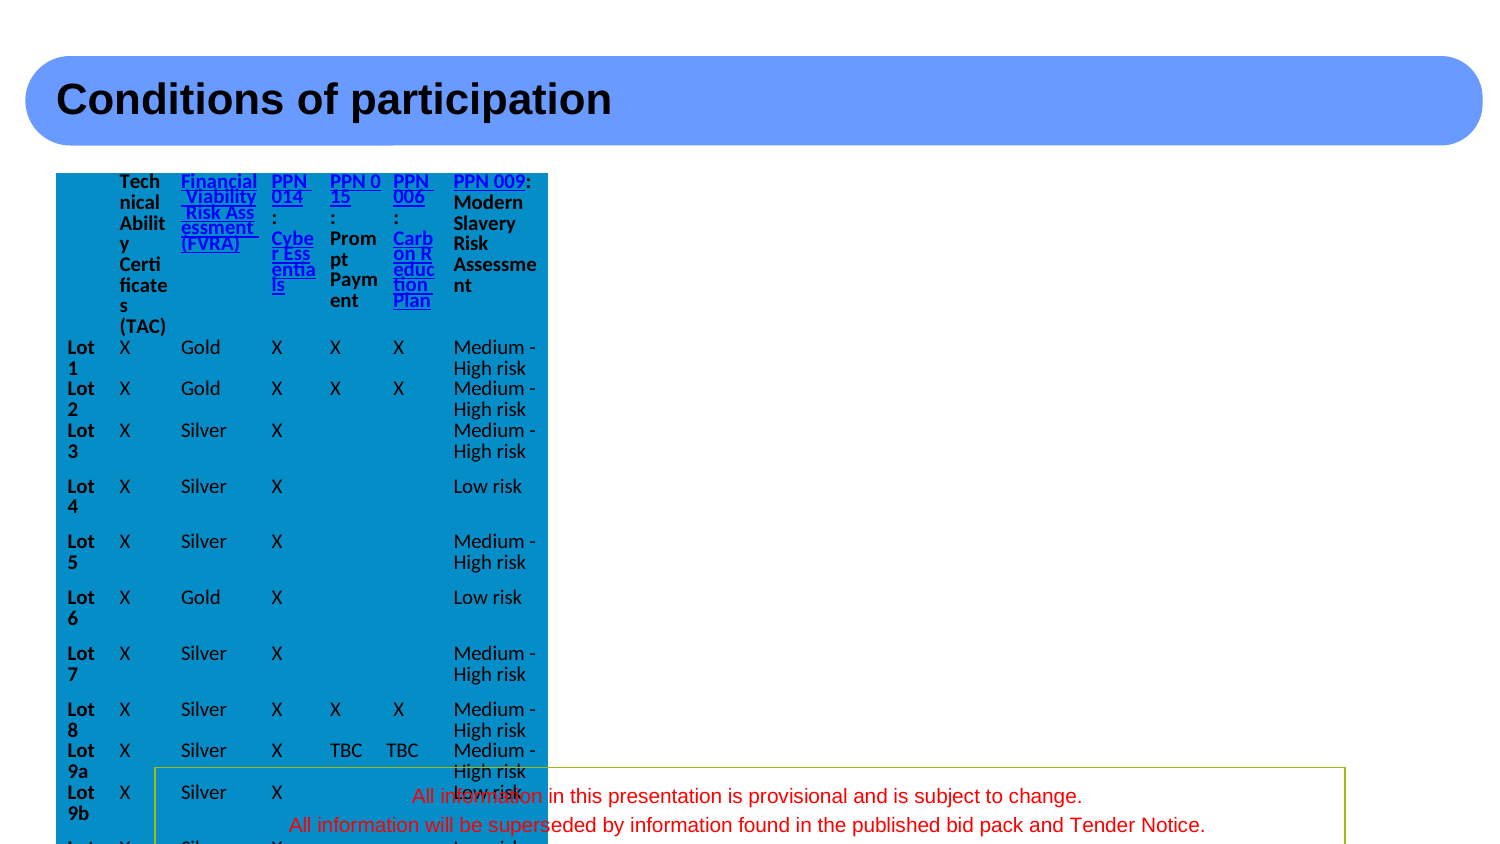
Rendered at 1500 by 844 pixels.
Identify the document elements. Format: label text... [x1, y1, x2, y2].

table_cell X [108, 589, 169, 645]
table_cell Medium - High risk [442, 422, 548, 478]
table_cell Lot 2 [56, 380, 108, 422]
table_cell X [382, 380, 442, 422]
table_cell X [108, 422, 169, 478]
table_cell Low risk [442, 478, 548, 534]
table_cell X [108, 701, 169, 743]
table_cell X [260, 339, 318, 380]
table_cell X [382, 701, 442, 743]
table_cell Lot 5 [56, 534, 108, 589]
table_cell Lot 6 [56, 589, 108, 645]
table_cell Medium - High risk [442, 645, 548, 701]
table_cell Silver [169, 534, 260, 589]
table_cell Medium - High risk [442, 339, 548, 380]
table_cell X [260, 422, 318, 478]
table_cell Lot 8 [56, 701, 108, 743]
table_cell [318, 422, 382, 478]
table_cell Lot 4 [56, 478, 108, 534]
table_cell X [318, 339, 382, 380]
table_header PPN 015: Prompt Payment [318, 173, 382, 339]
table_cell X [260, 743, 318, 767]
table_header Financial Viability Risk Assessment (FVRA) [169, 173, 260, 339]
table_cell Lot 9a [56, 743, 108, 784]
table_cell X [260, 478, 318, 534]
table_cell Low risk [442, 589, 548, 645]
table_cell TBC [382, 743, 442, 767]
table_cell X [260, 589, 318, 645]
table_cell X [108, 380, 169, 422]
table_header PPN 014: Cyber Essentials [260, 173, 318, 339]
table_cell X [108, 339, 169, 380]
table_cell X [108, 784, 154, 840]
table_cell Medium - High risk [442, 743, 548, 767]
table_header PPN 009: Modern Slavery Risk Assessment [442, 173, 548, 339]
table_cell Medium - High risk [442, 380, 548, 422]
table_cell TBC [318, 743, 382, 767]
table_cell Lot 3 [56, 422, 108, 478]
table_cell X [108, 478, 169, 534]
table_cell X [260, 534, 318, 589]
table_cell Lot 9b [56, 784, 108, 840]
table_cell X [260, 380, 318, 422]
table_cell [318, 589, 382, 645]
table_cell Lot 1 [56, 339, 108, 380]
table_cell Lot 7 [56, 645, 108, 701]
table_cell X [108, 645, 169, 701]
table_cell X [318, 701, 382, 743]
text_box All information in this presentation is provisional and is subject to change. All information will be superseded by information found in the published bid pack and Tender Notice. [155, 767, 1346, 844]
table_cell X [108, 743, 169, 784]
table_cell [382, 589, 442, 645]
table_cell [382, 645, 442, 701]
table_cell X [108, 840, 154, 844]
table_cell Medium - High risk [442, 534, 548, 589]
table_cell [382, 422, 442, 478]
table_cell Medium - High risk [442, 701, 548, 743]
title Conditions of participation [55, 70, 1235, 137]
table_cell Silver [169, 422, 260, 478]
table_cell [318, 645, 382, 701]
table_header [56, 173, 108, 339]
table_cell [382, 478, 442, 534]
table_cell Lot 9c [56, 840, 108, 844]
table_header Technical Ability Certificates (TAC) [108, 173, 169, 339]
table_cell [382, 534, 442, 589]
table_cell X [318, 380, 382, 422]
table_cell [318, 478, 382, 534]
table_cell X [108, 534, 169, 589]
table_cell Gold [169, 339, 260, 380]
table_cell Silver [169, 645, 260, 701]
table_cell X [260, 701, 318, 743]
table_cell [318, 534, 382, 589]
table_cell Silver [169, 478, 260, 534]
table_cell Gold [169, 589, 260, 645]
table_cell Silver [169, 743, 260, 767]
table_cell X [382, 339, 442, 380]
table_cell Gold [169, 380, 260, 422]
table_cell X [260, 645, 318, 701]
table_header PPN 006: Carbon Reduction Plan [382, 173, 442, 339]
table_cell Silver [169, 701, 260, 743]
